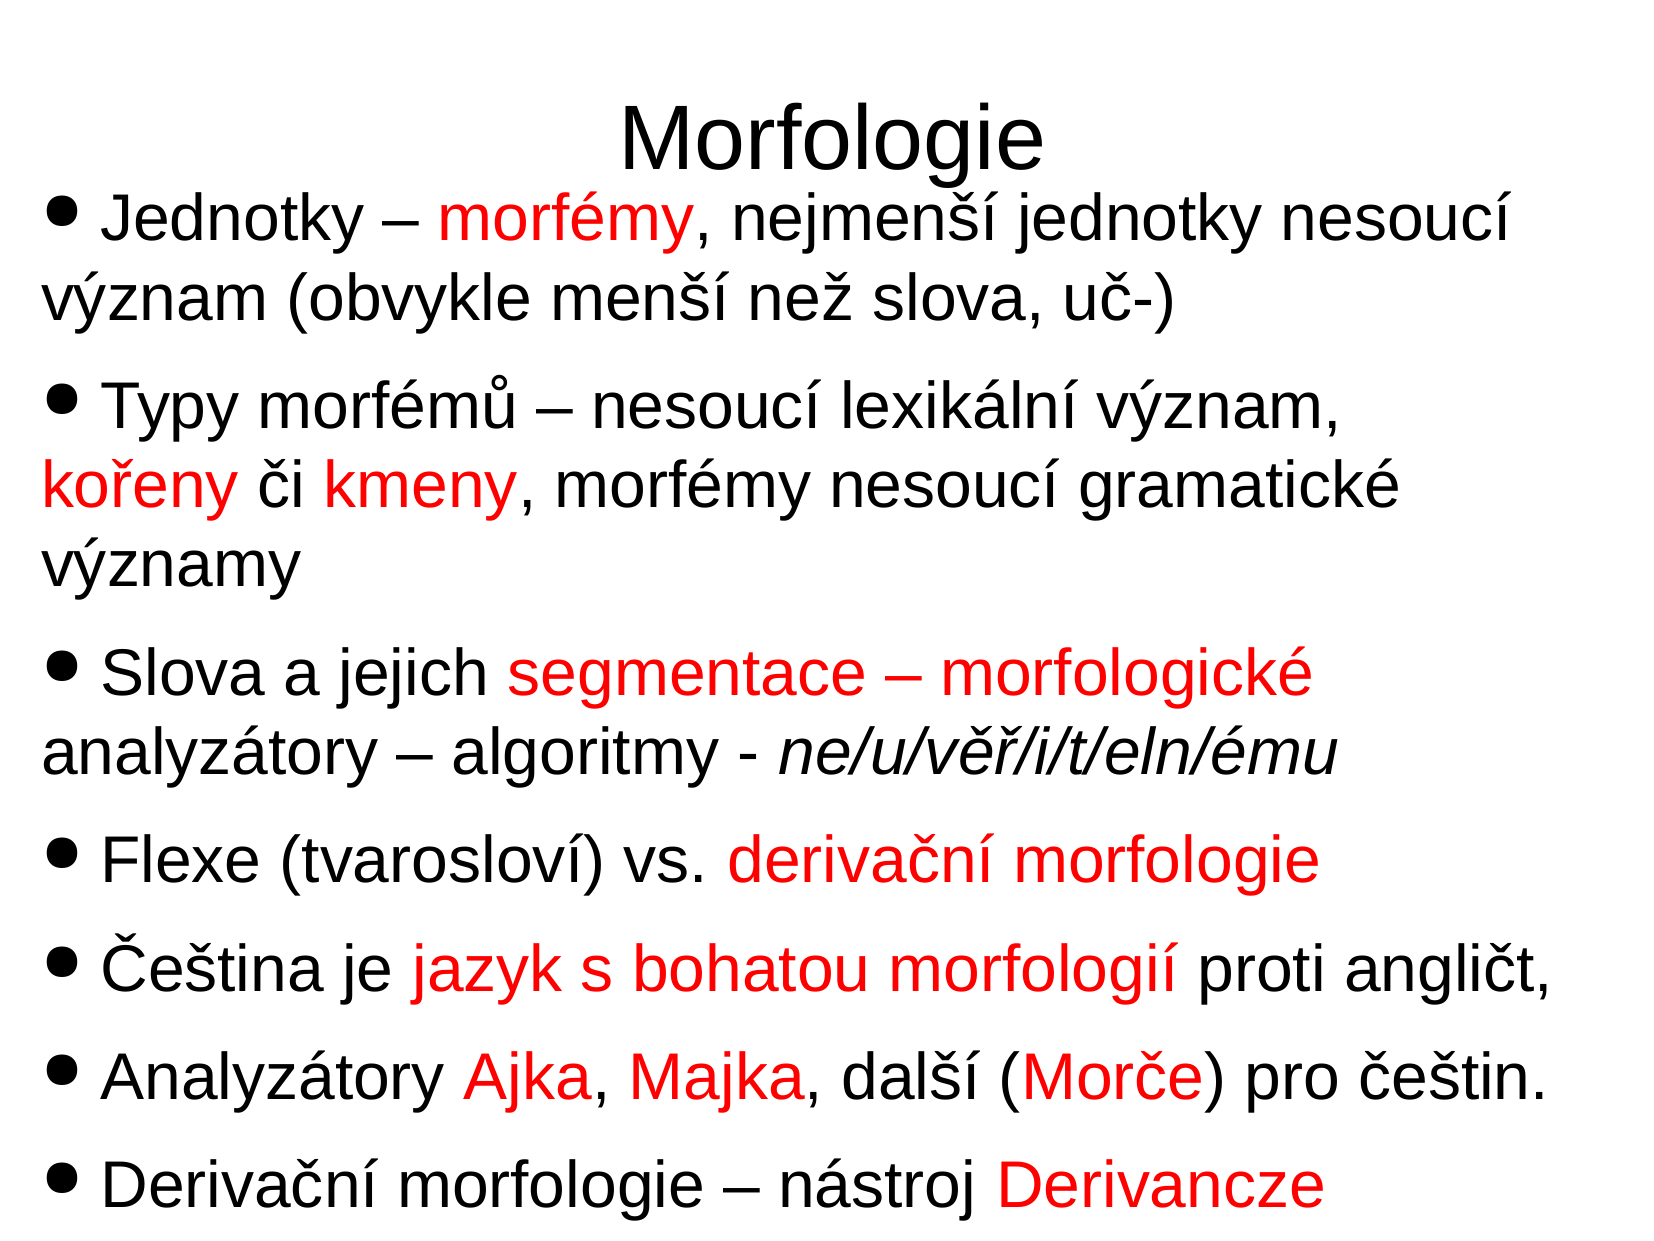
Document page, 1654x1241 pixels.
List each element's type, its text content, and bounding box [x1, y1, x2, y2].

list Jednotky – morfémy, nejmenší jednotky nesoucí význam (obvykle menší než slova, uč-) Typy morfémů – nesoucí lexikální význam, kořeny či kmeny, morfémy nesoucí gramatické významy Slova a jejich segmentace – morfologické analyzátory – algoritmy - ne/u/věř/i/t/eln/ému Flexe (tvarosloví) vs. derivační morfologie Čeština je jazyk s bohatou morfologií proti angličt, Analyzátory Ajka, Majka, další (Morče) pro češtin. Derivační morfologie – nástroj Derivancze [41, 174, 1561, 1241]
title Morfologie [88, 29, 1577, 237]
